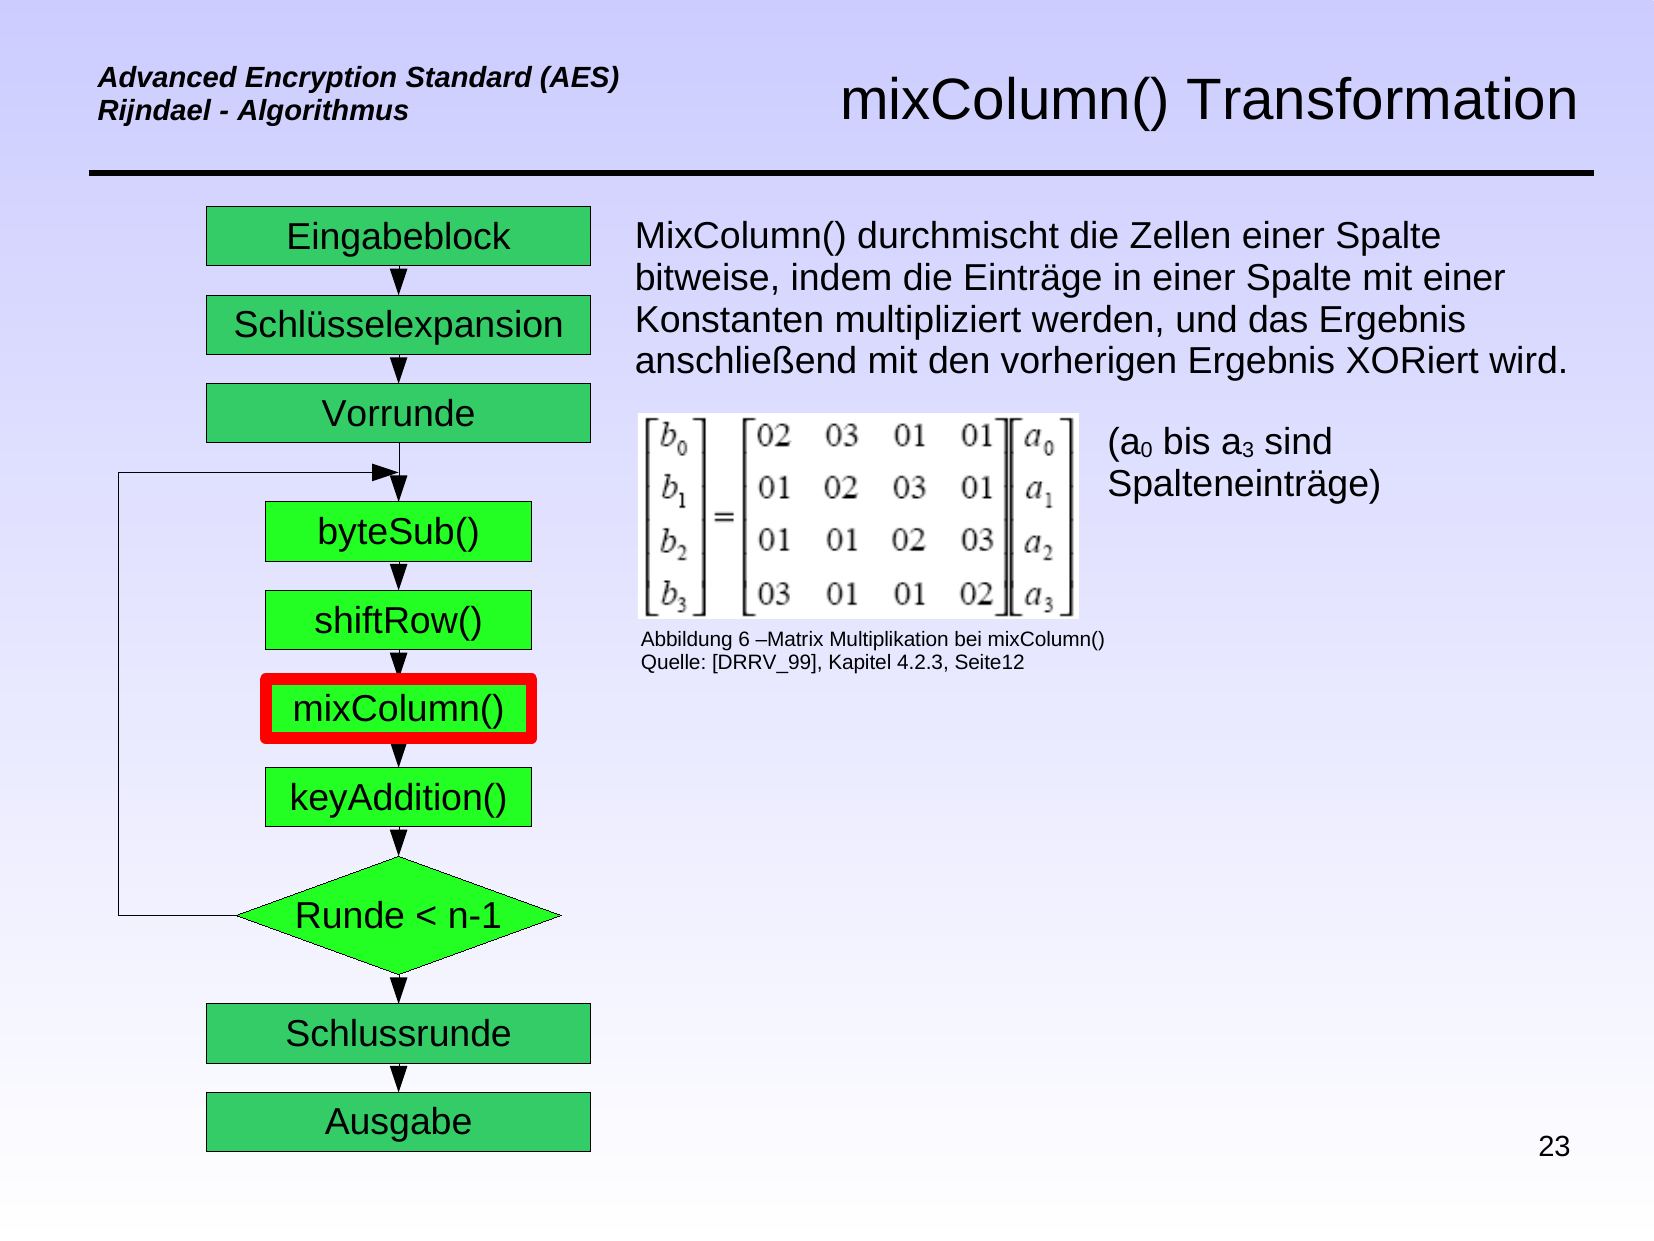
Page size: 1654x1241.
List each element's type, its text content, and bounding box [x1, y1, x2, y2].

text_box Ausgabe [206, 1092, 591, 1152]
text_box Schlüsselexpansion [206, 295, 591, 355]
text_box Runde < n-1 [237, 856, 562, 975]
text_box Advanced Encryption Standard (AES) Rijndael - Algorithmus [82, 29, 650, 159]
text_box mixColumn() Transformation [767, 59, 1595, 139]
text_box shiftRow() [265, 590, 532, 650]
text_box Schlussrunde [206, 1003, 591, 1064]
picture [637, 413, 1079, 619]
text_box (a0 bis a3 sind Spalteneinträge) [1092, 413, 1595, 525]
text_box byteSub() [265, 501, 532, 562]
text_box keyAddition() [265, 767, 532, 827]
text_box [265, 679, 532, 739]
text_box Eingabeblock [206, 206, 591, 266]
text_box MixColumn() durchmischt die Zellen einer Spalte bitweise, indem die Einträge in einer Spalte mit einer Konstanten multipliziert werden, und das Ergebnis anschließend mit den vorherigen Ergebnis XORiert wird. [620, 206, 1595, 390]
text_box Abbildung 6 –Matrix Multiplikation bei mixColumn() Quelle: [DRRV_99], Kapitel 4.2.3, Seite12 [625, 620, 1123, 681]
text_box Vorrunde [206, 383, 591, 443]
